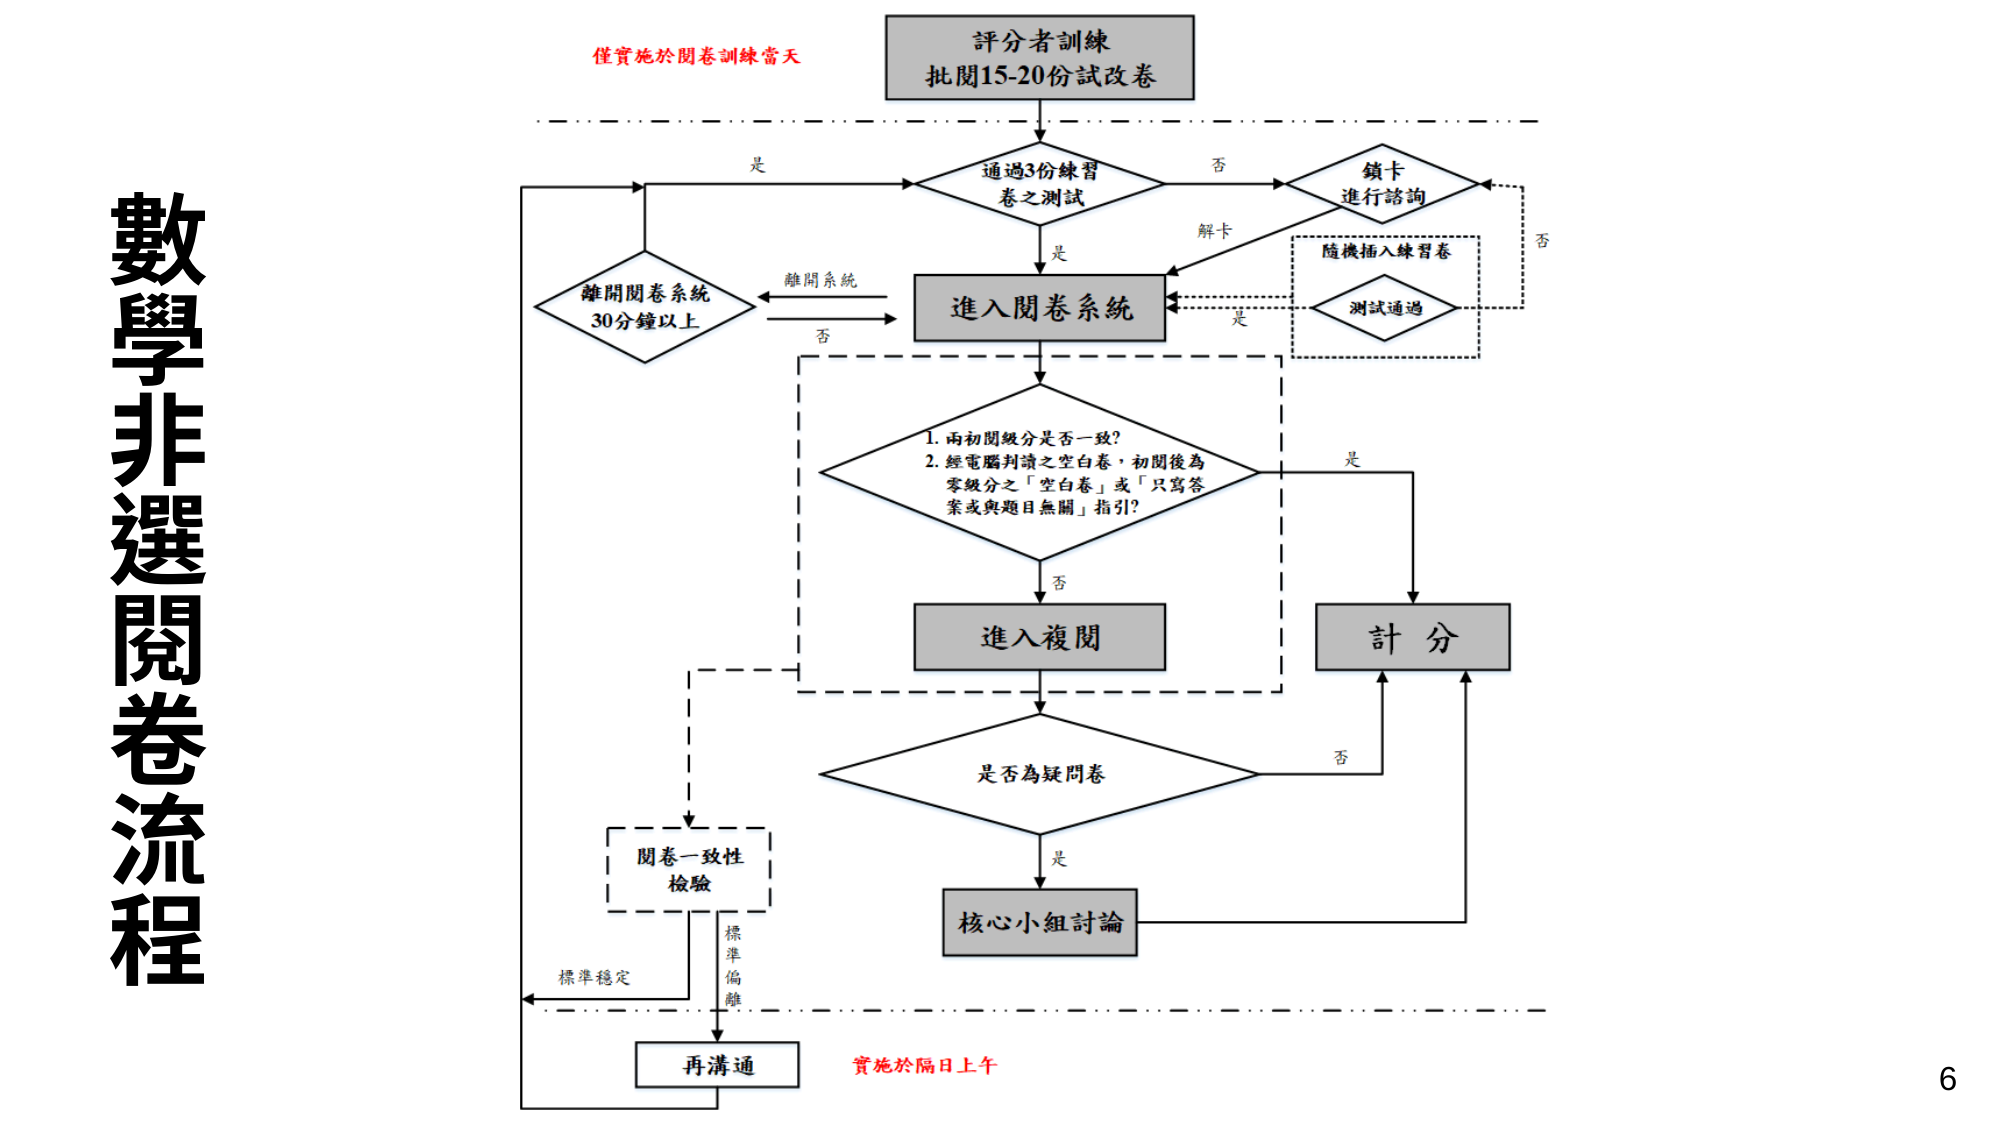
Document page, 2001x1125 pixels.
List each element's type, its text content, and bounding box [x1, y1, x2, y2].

picture [519, 12, 1562, 1111]
text_box 數學非選閱卷流程 [64, 95, 246, 1084]
text_box 6 [1923, 1047, 2000, 1108]
